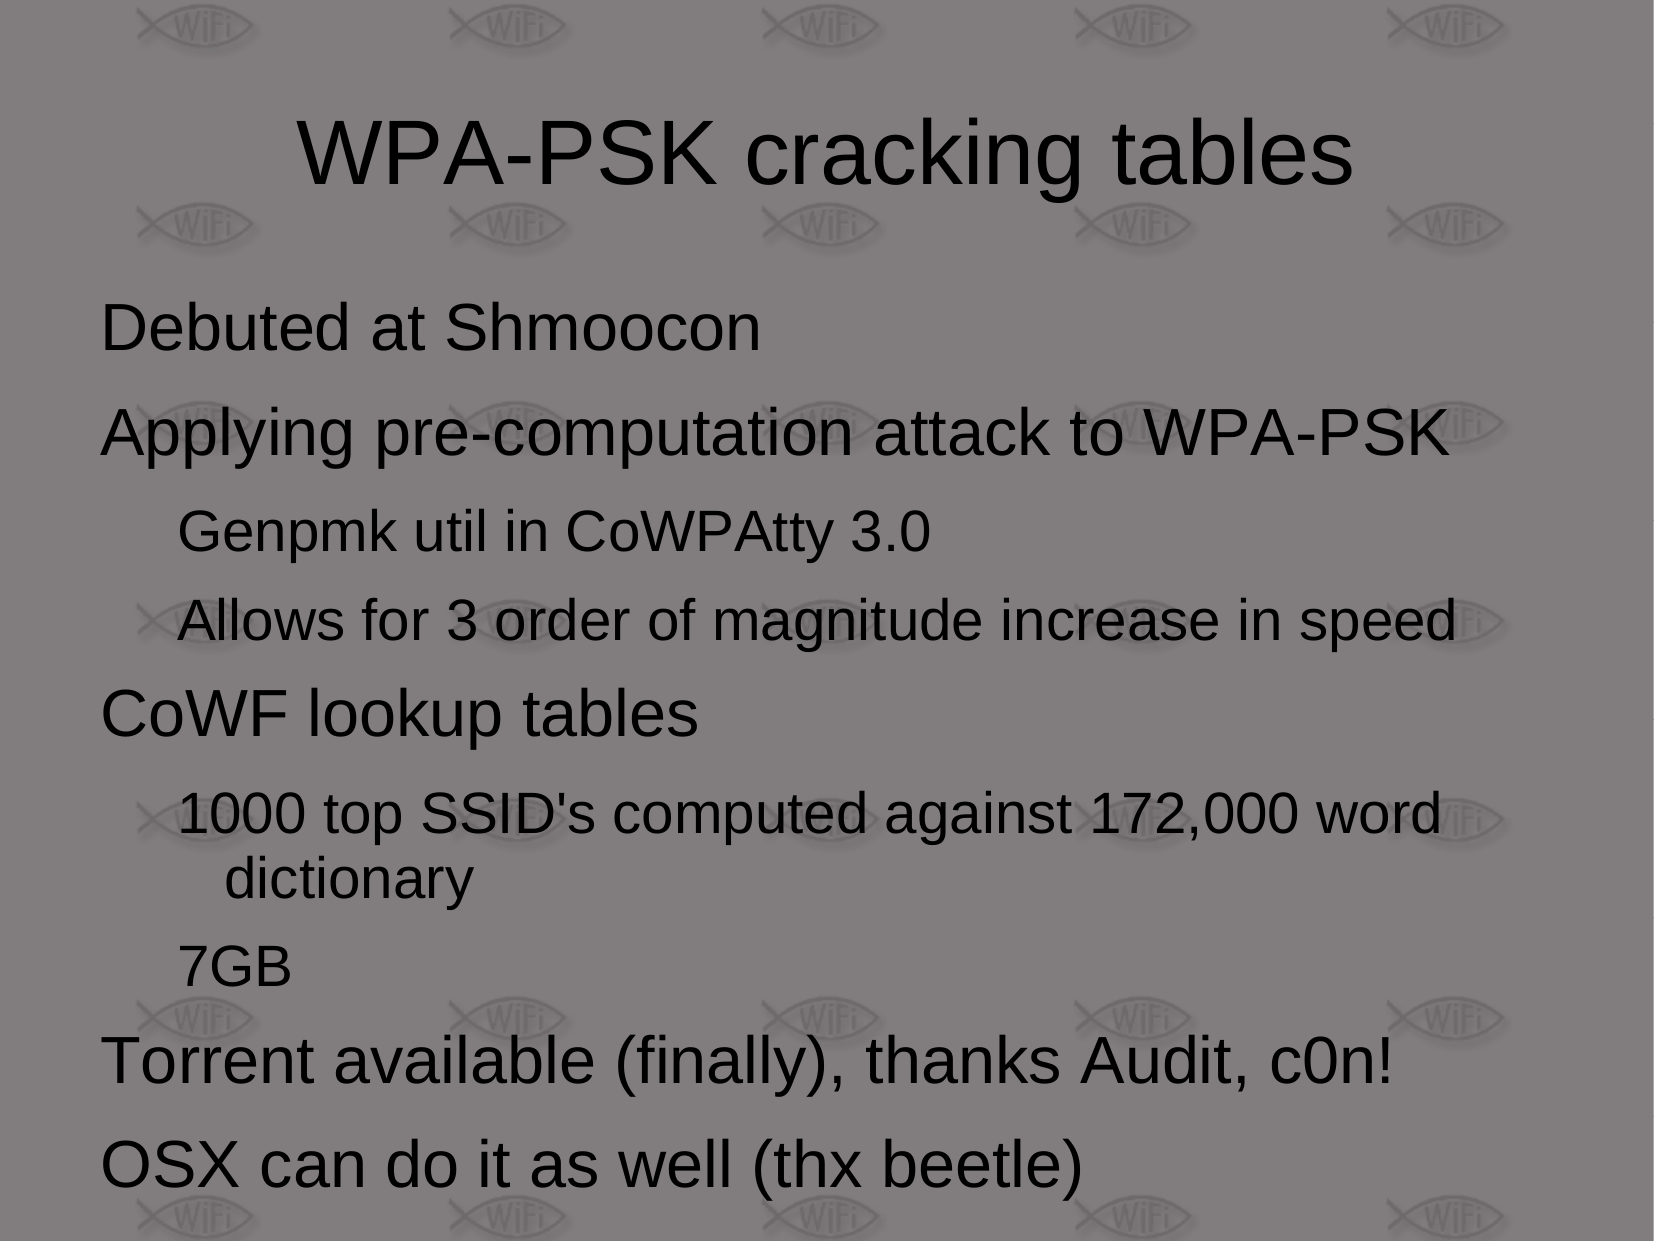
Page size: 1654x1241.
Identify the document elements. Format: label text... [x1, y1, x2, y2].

list Debuted at Shmoocon Applying pre-computation attack to WPA-PSK Genpmk util in CoWPAtty 3.0 Allows for 3 order of magnitude increase in speed CoWF lookup tables 1000 top SSID's computed against 172,000 word dictionary 7GB Torrent available (finally), thanks Audit, c0n! OSX can do it as well (thx beetle) [82, 290, 1571, 1201]
picture [0, 0, 1654, 1241]
title WPA-PSK cracking tables [82, 49, 1571, 257]
